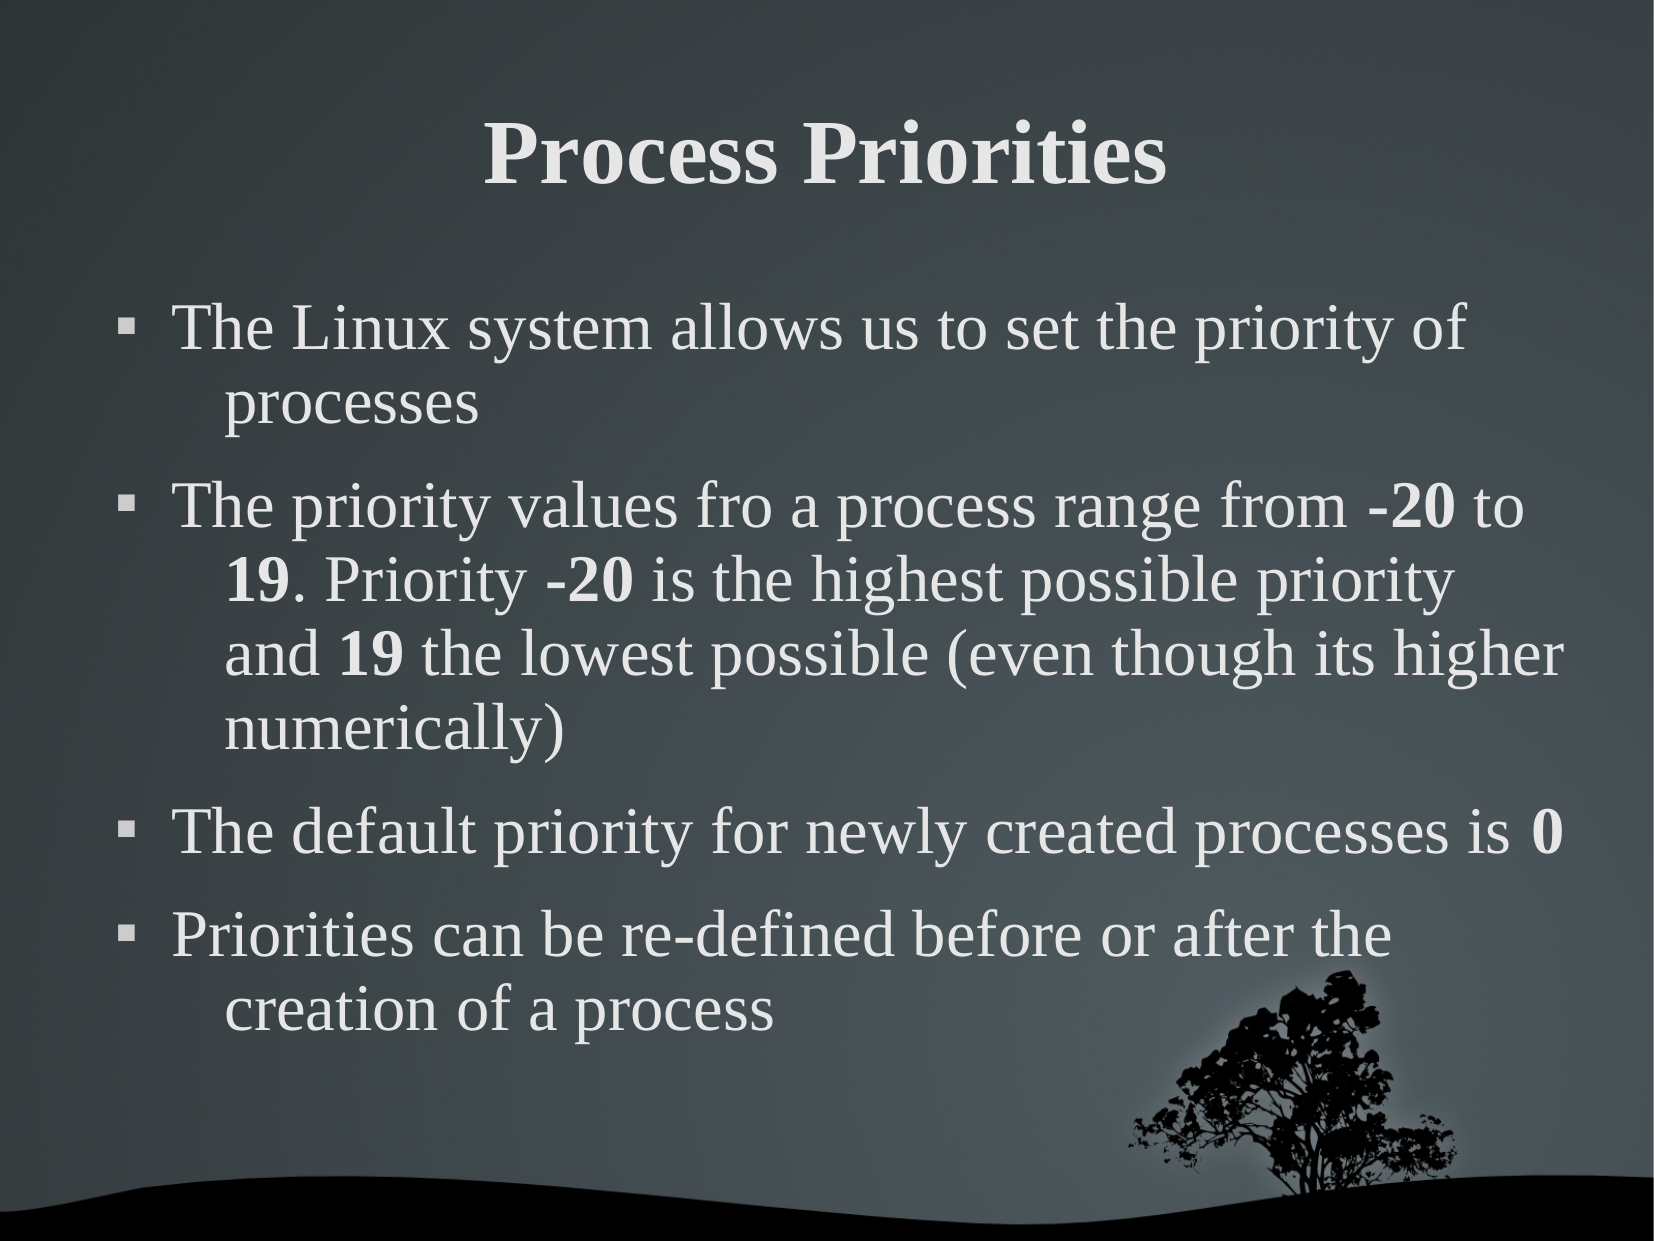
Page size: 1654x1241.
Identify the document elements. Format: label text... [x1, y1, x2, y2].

list The Linux system allows us to set the priority of processes The priority values fro a process range from -20 to 19. Priority -20 is the highest possible priority and 19 the lowest possible (even though its higher numerically) The default priority for newly created processes is 0 Priorities can be re-defined before or after the creation of a process [82, 290, 1571, 1207]
picture [0, 0, 1654, 1241]
title Process Priorities [82, 33, 1571, 273]
